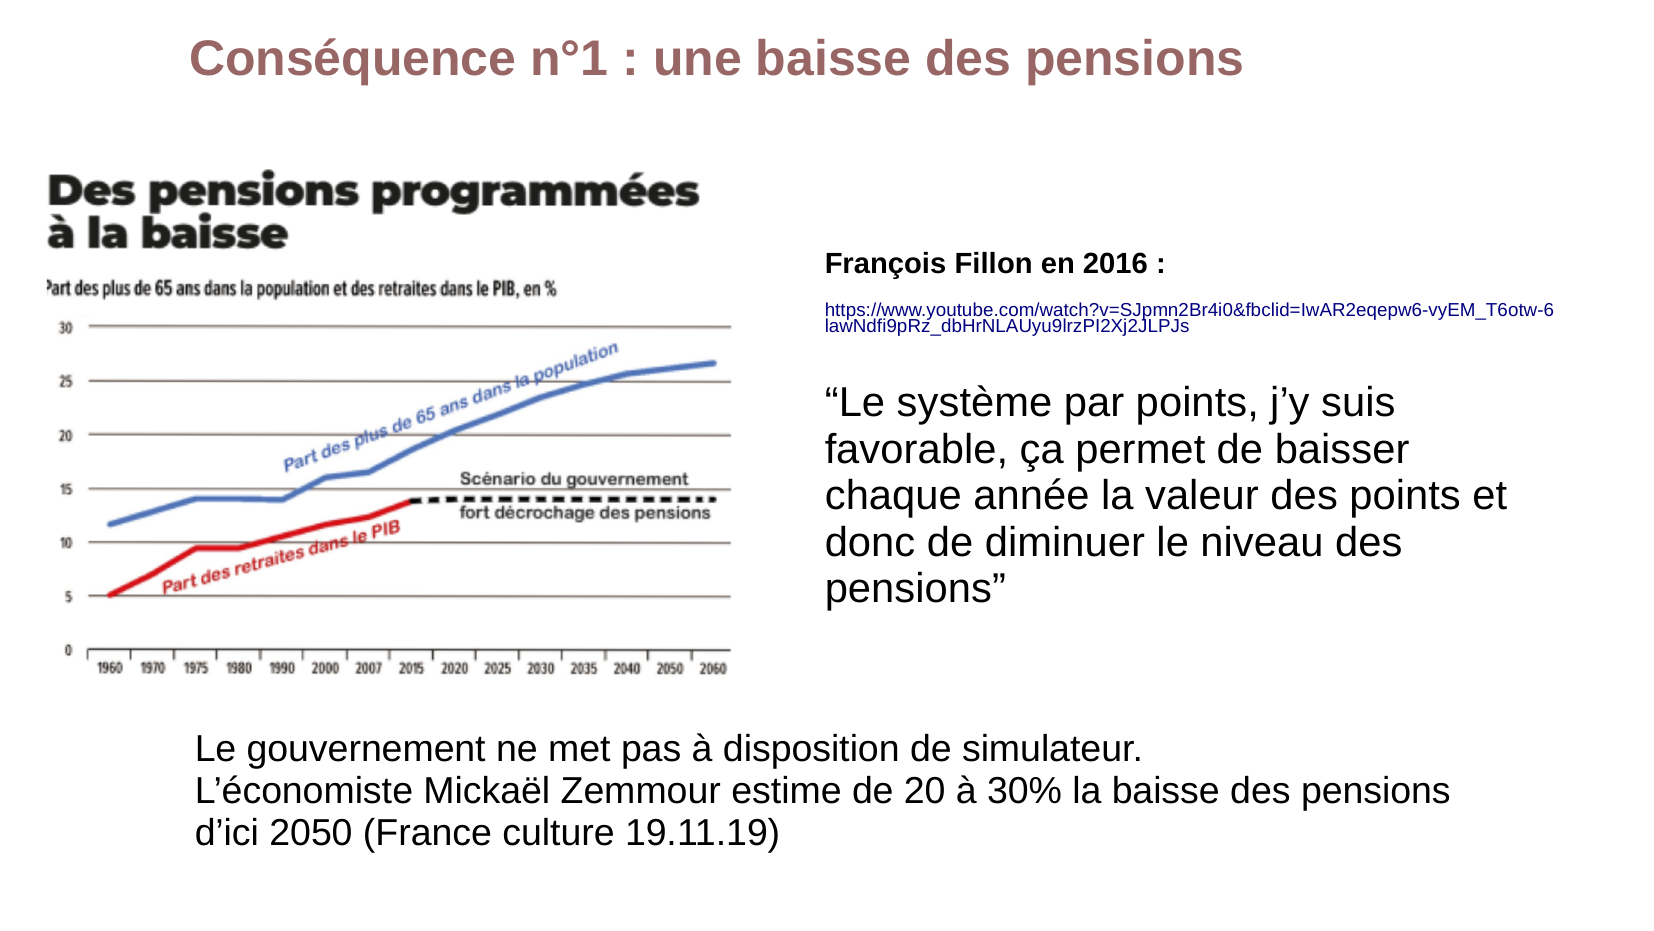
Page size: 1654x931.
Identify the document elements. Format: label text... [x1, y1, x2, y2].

text_box François Fillon en 2016 : https://www.youtube.com/watch?v=SJpmn2Br4i0&fbclid=IwAR2eqepw6-vyEM_T6otw-6lawNdfi9pRz_dbHrNLAUyu9lrzPI2Xj2JLPJs “Le système par points, j’y suis favorable, ça permet de baisser chaque année la valeur des points et donc de diminuer le niveau des pensions” [810, 240, 1570, 661]
picture [45, 165, 736, 691]
title Conséquence n°1 : une baisse des pensions [37, 11, 1426, 106]
text_box Le gouvernement ne met pas à disposition de simulateur. L’économiste Mickaël Zemmour estime de 20 à 30% la baisse des pensions d’ici 2050 (France culture 19.11.19) [180, 720, 1501, 861]
